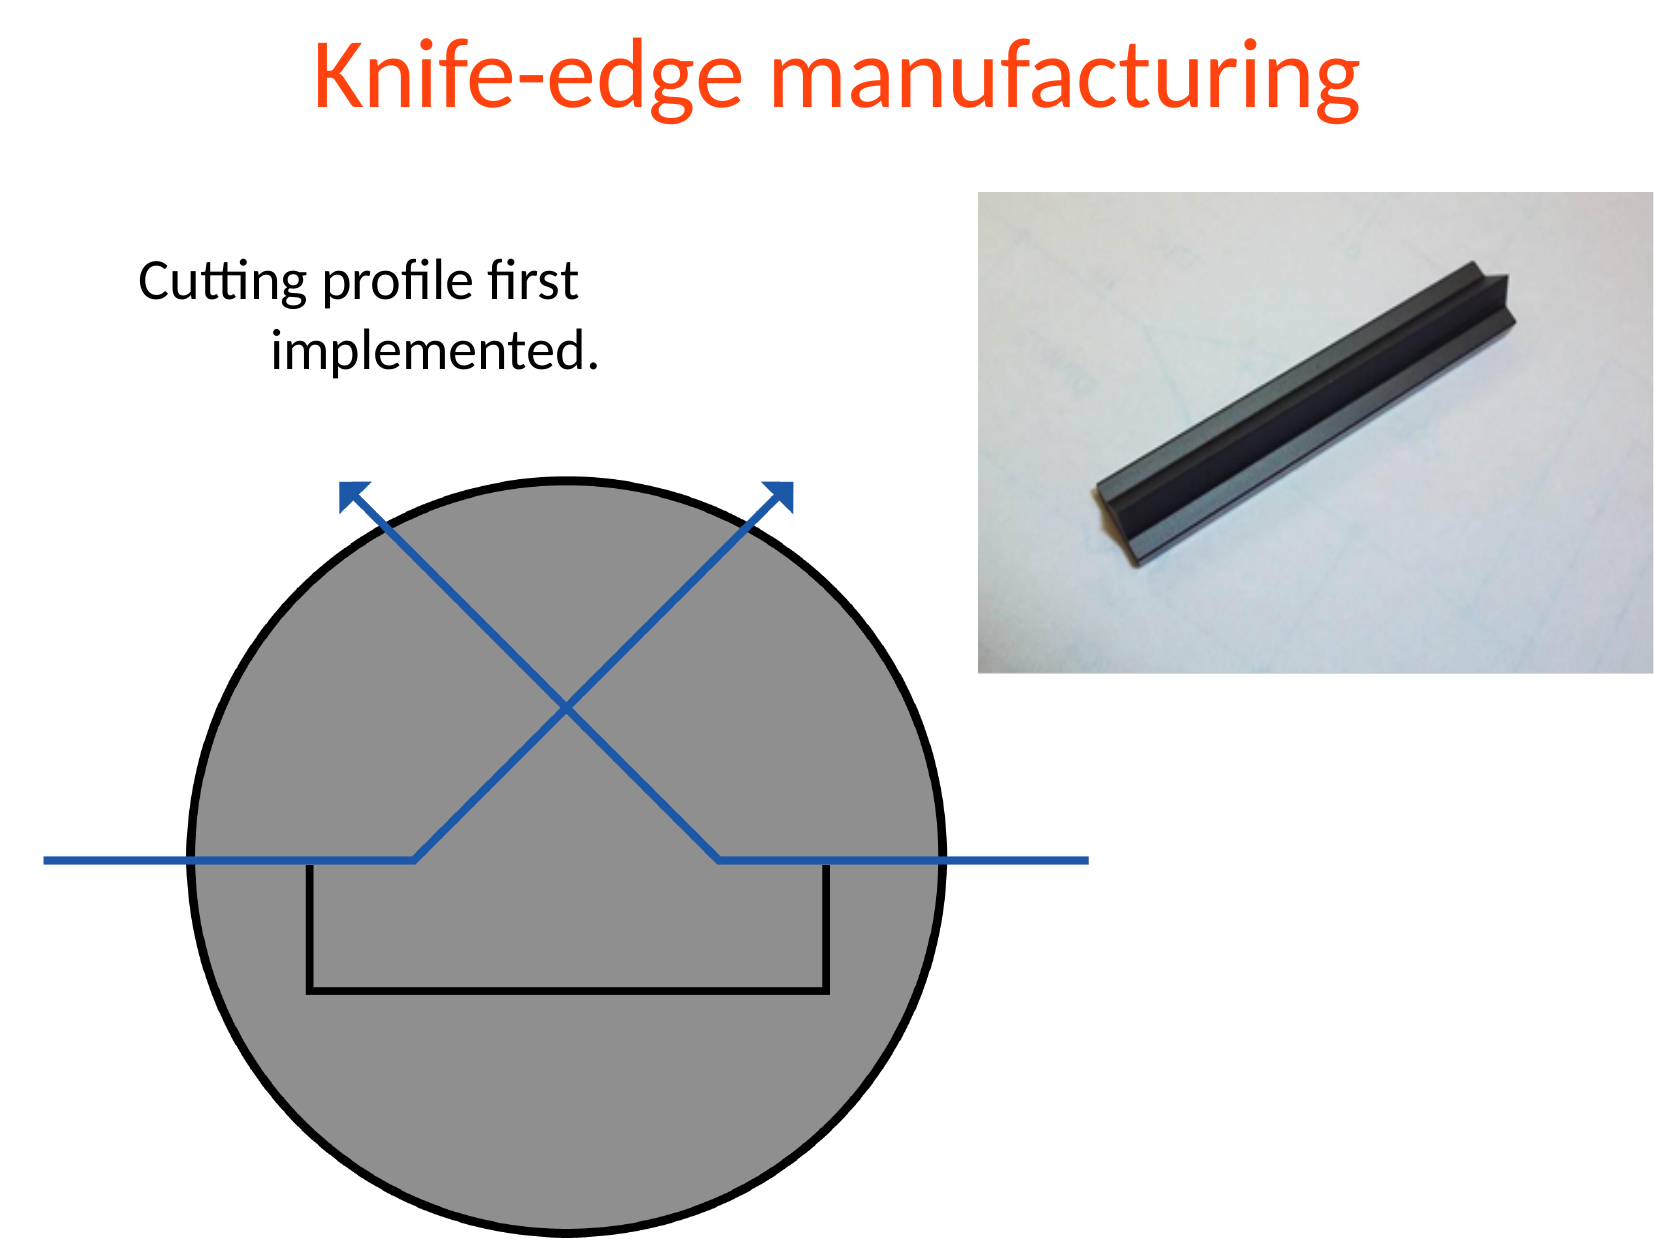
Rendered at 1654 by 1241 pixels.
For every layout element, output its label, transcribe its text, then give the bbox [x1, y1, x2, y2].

picture [0, 192, 1654, 1241]
text_box Knife-edge manufacturing [0, 0, 1654, 135]
text_box Cutting profile first implemented. [123, 234, 978, 389]
